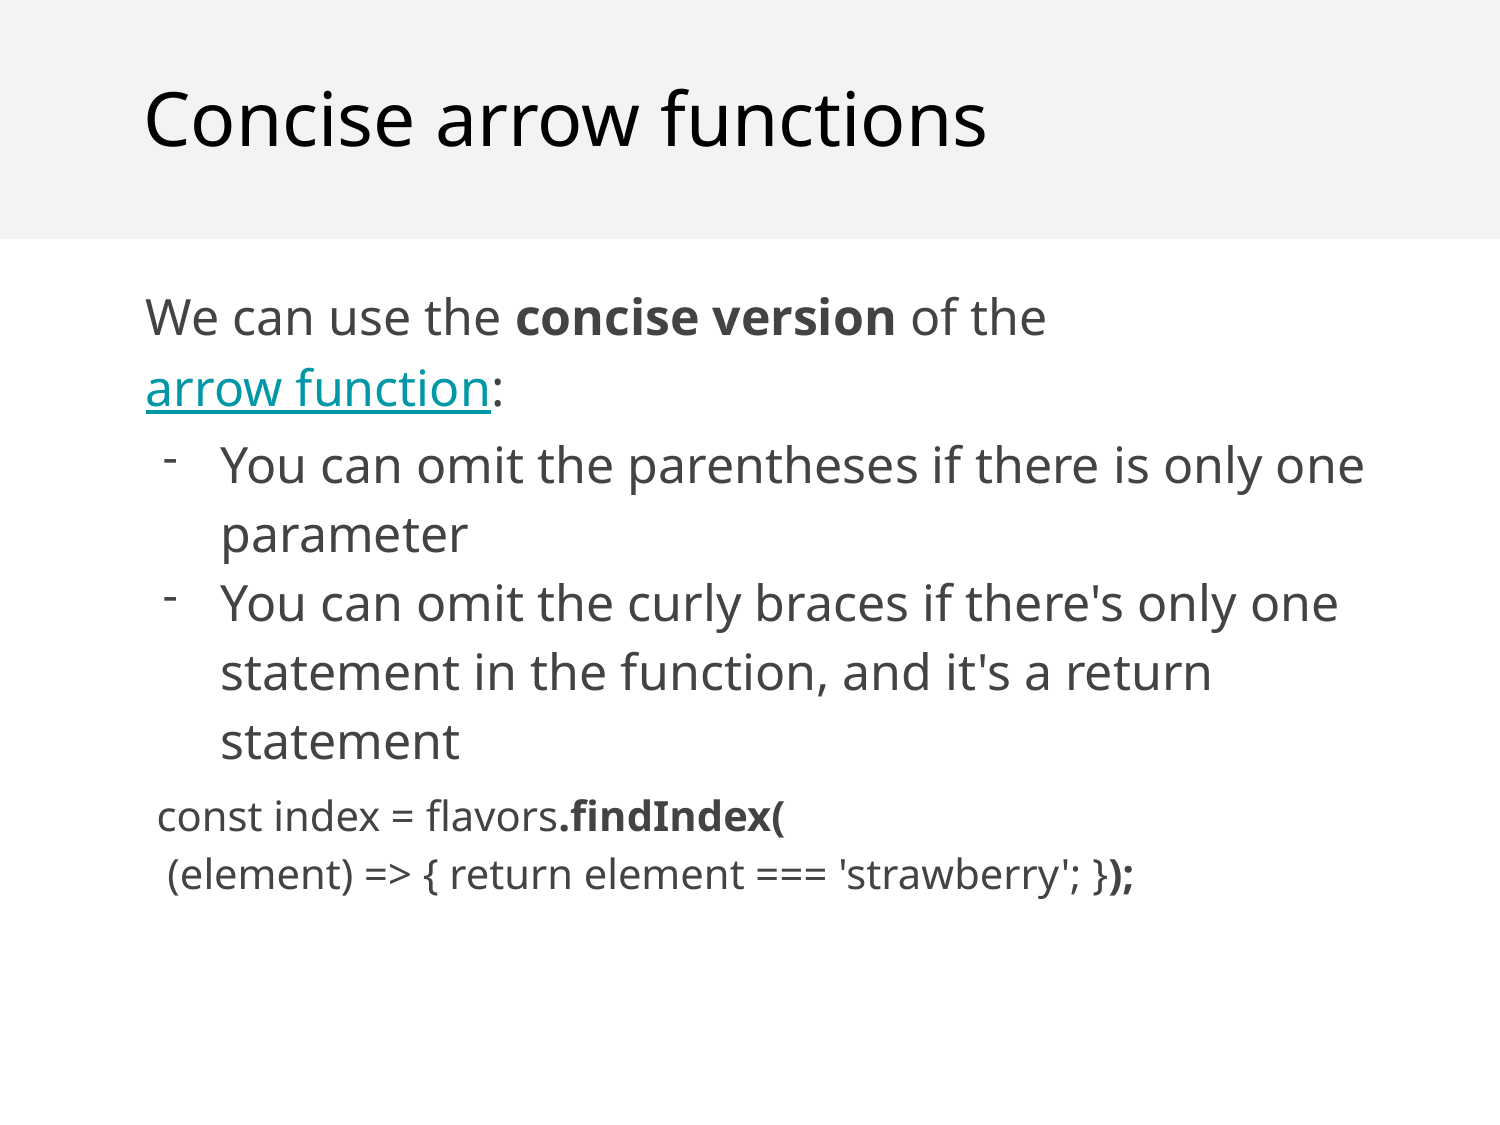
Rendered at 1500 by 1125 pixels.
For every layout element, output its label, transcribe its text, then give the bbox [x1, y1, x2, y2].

title Concise arrow functions [128, 56, 1372, 183]
list We can use the concise version of the arrow function: You can omit the parentheses if there is only one parameter You can omit the curly braces if there's only one statement in the function, and it's a return statement [130, 261, 1385, 659]
text_box const index = flavors.findIndex( (element) => { return element === 'strawberry'; }); [141, 767, 1385, 1069]
